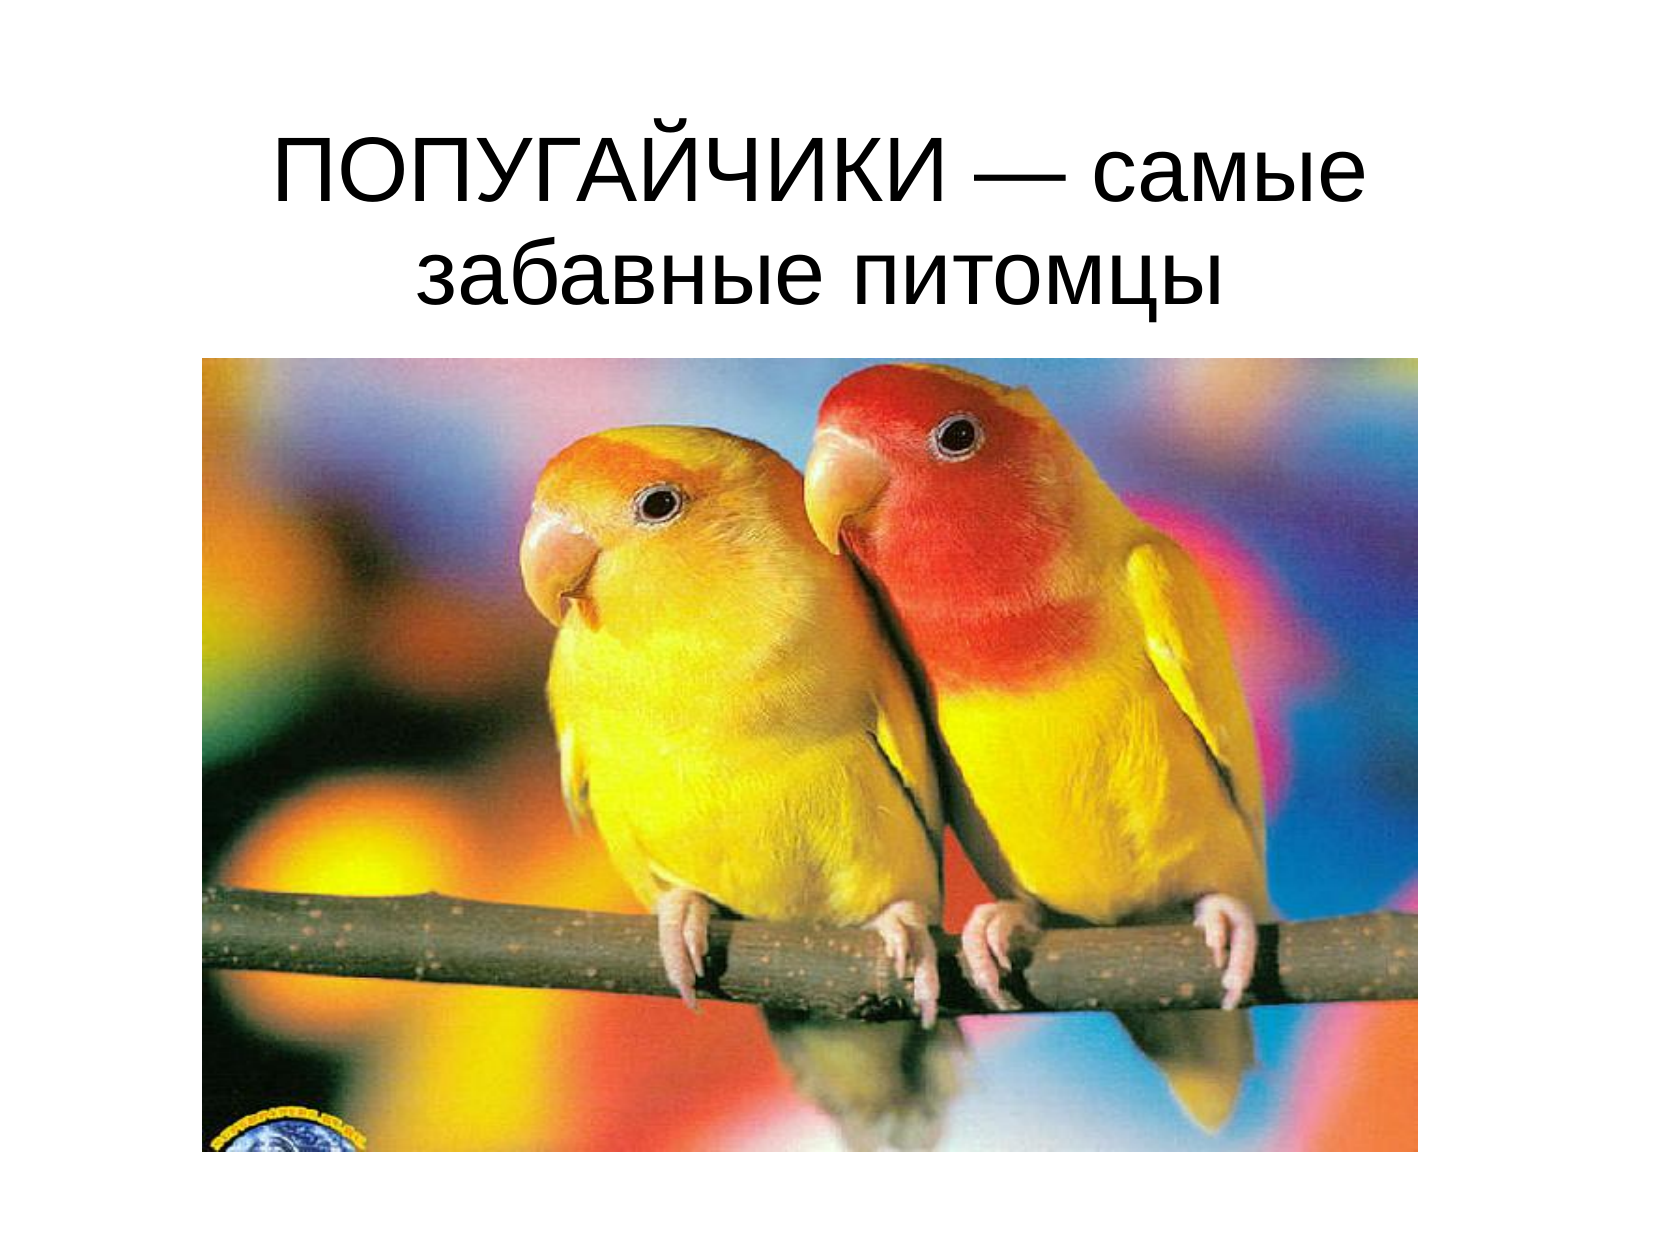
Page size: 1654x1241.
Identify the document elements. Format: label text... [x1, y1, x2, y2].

picture [202, 358, 1418, 1152]
title ПОПУГАЙЧИКИ — самые забавные питомцы [76, 117, 1565, 325]
